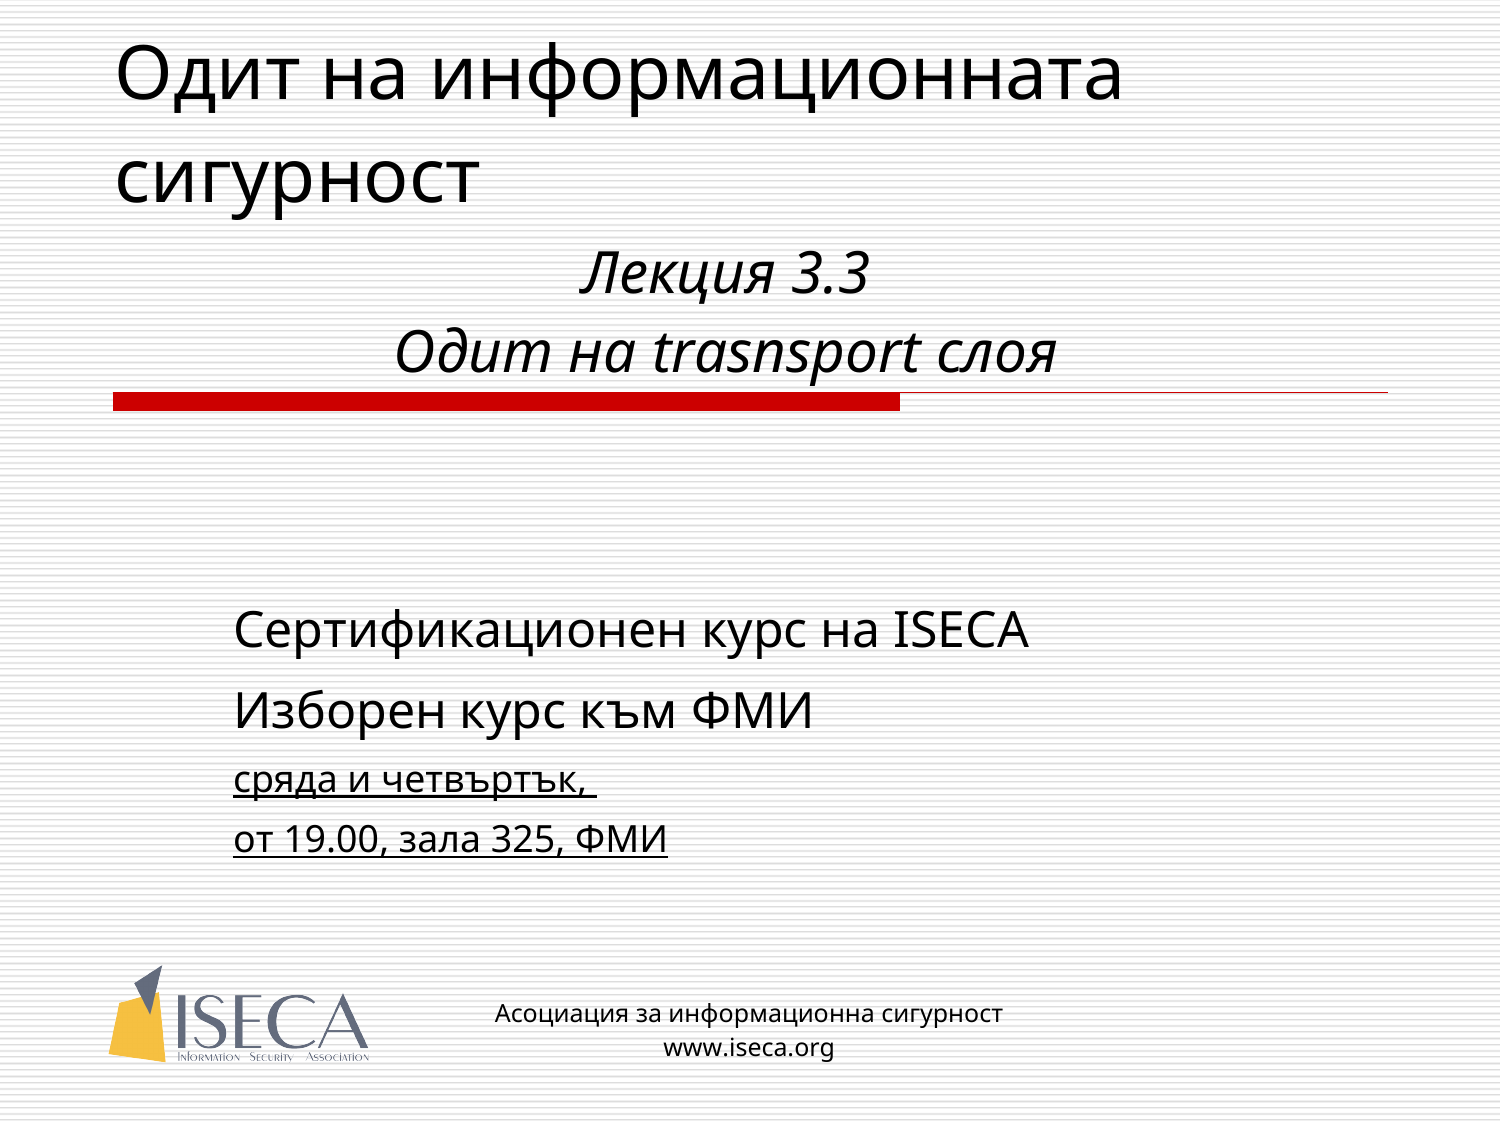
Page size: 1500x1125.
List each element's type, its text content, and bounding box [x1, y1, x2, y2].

text_box Лекция 3.3 Одит на trasnsport слоя [88, 255, 1364, 398]
subtitle Сертификационен курс на ISECA Изборен курс към ФМИ сряда и четвъртък, от 19.00, зала 325, ФМИ [218, 586, 1369, 849]
picture [0, 0, 1500, 1125]
title Одит на информационната сигурност [100, 30, 1376, 232]
